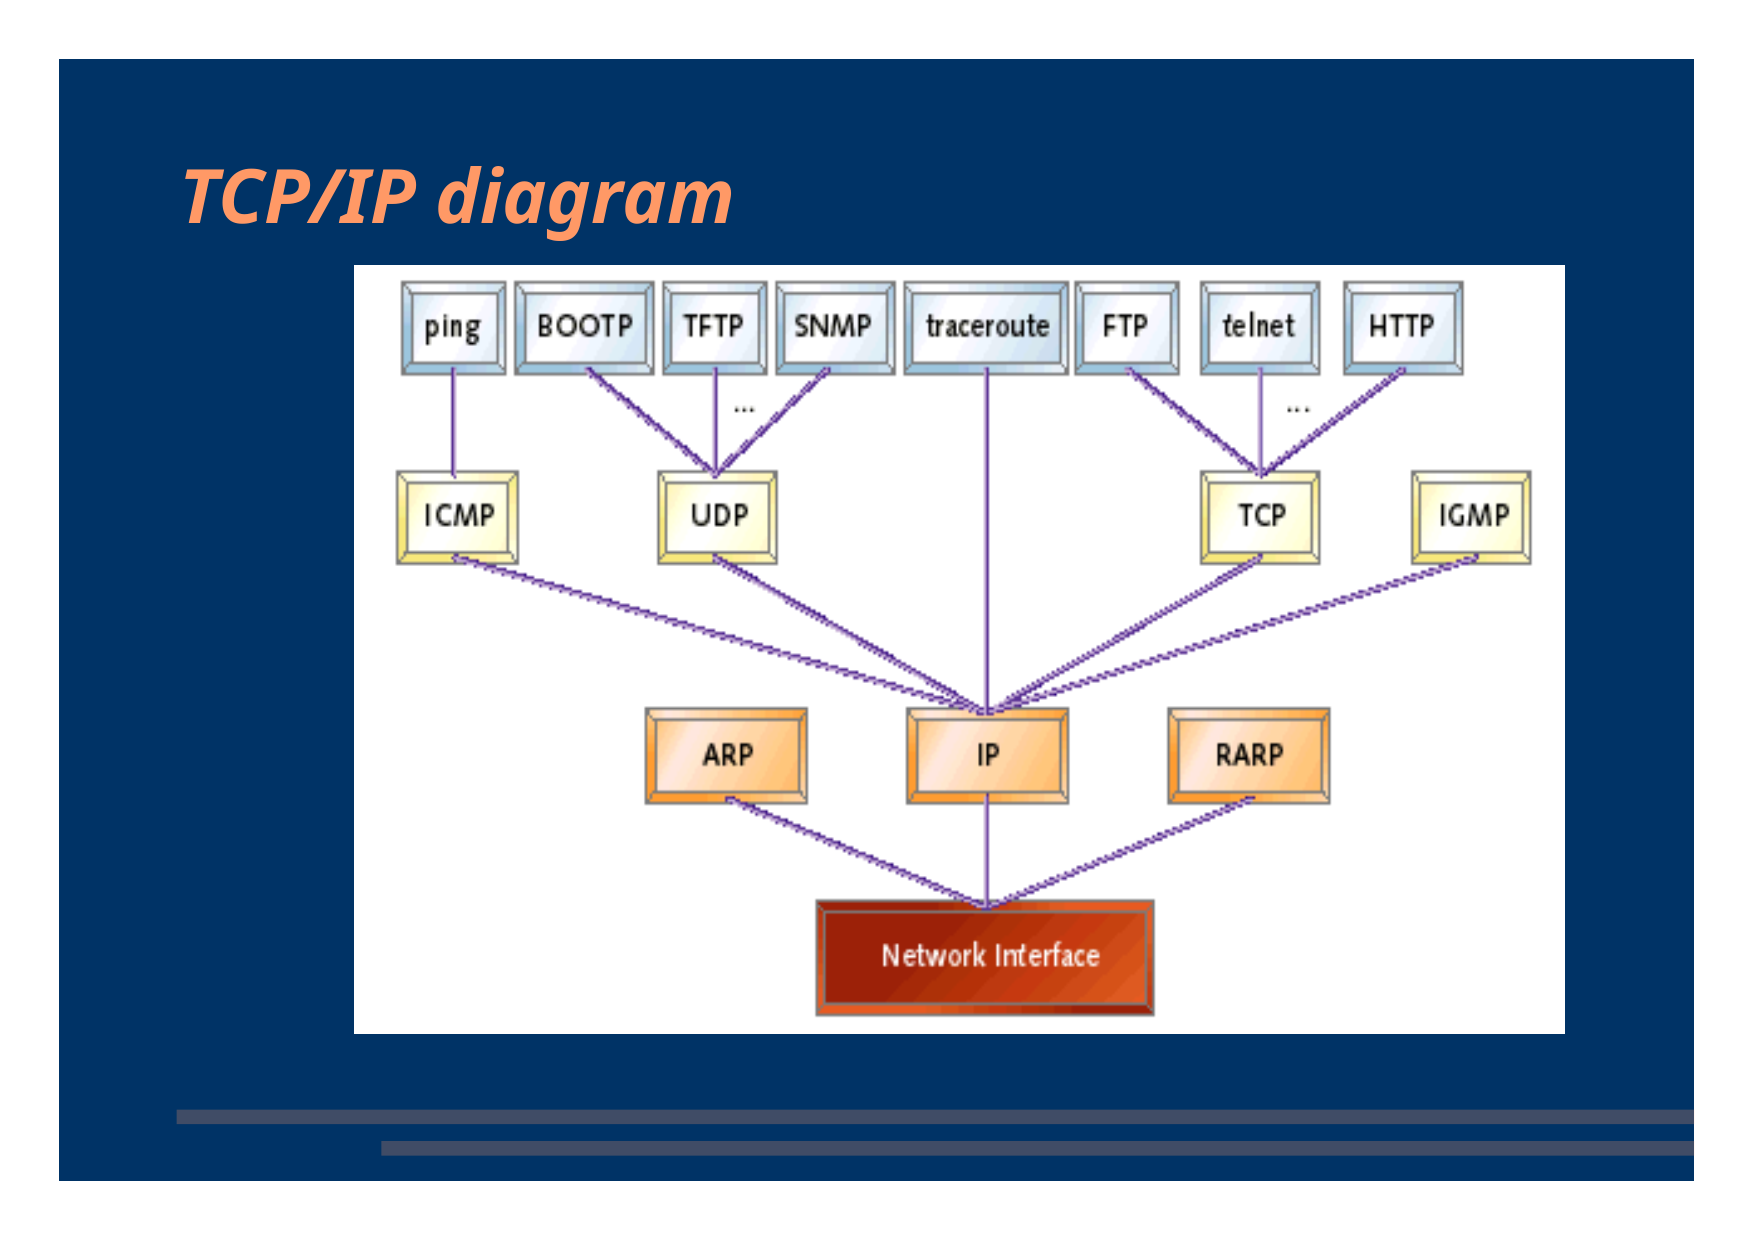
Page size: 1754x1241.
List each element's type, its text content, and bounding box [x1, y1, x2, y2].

picture [354, 289, 1565, 1034]
title TCP/IP diagram [179, 100, 1576, 289]
